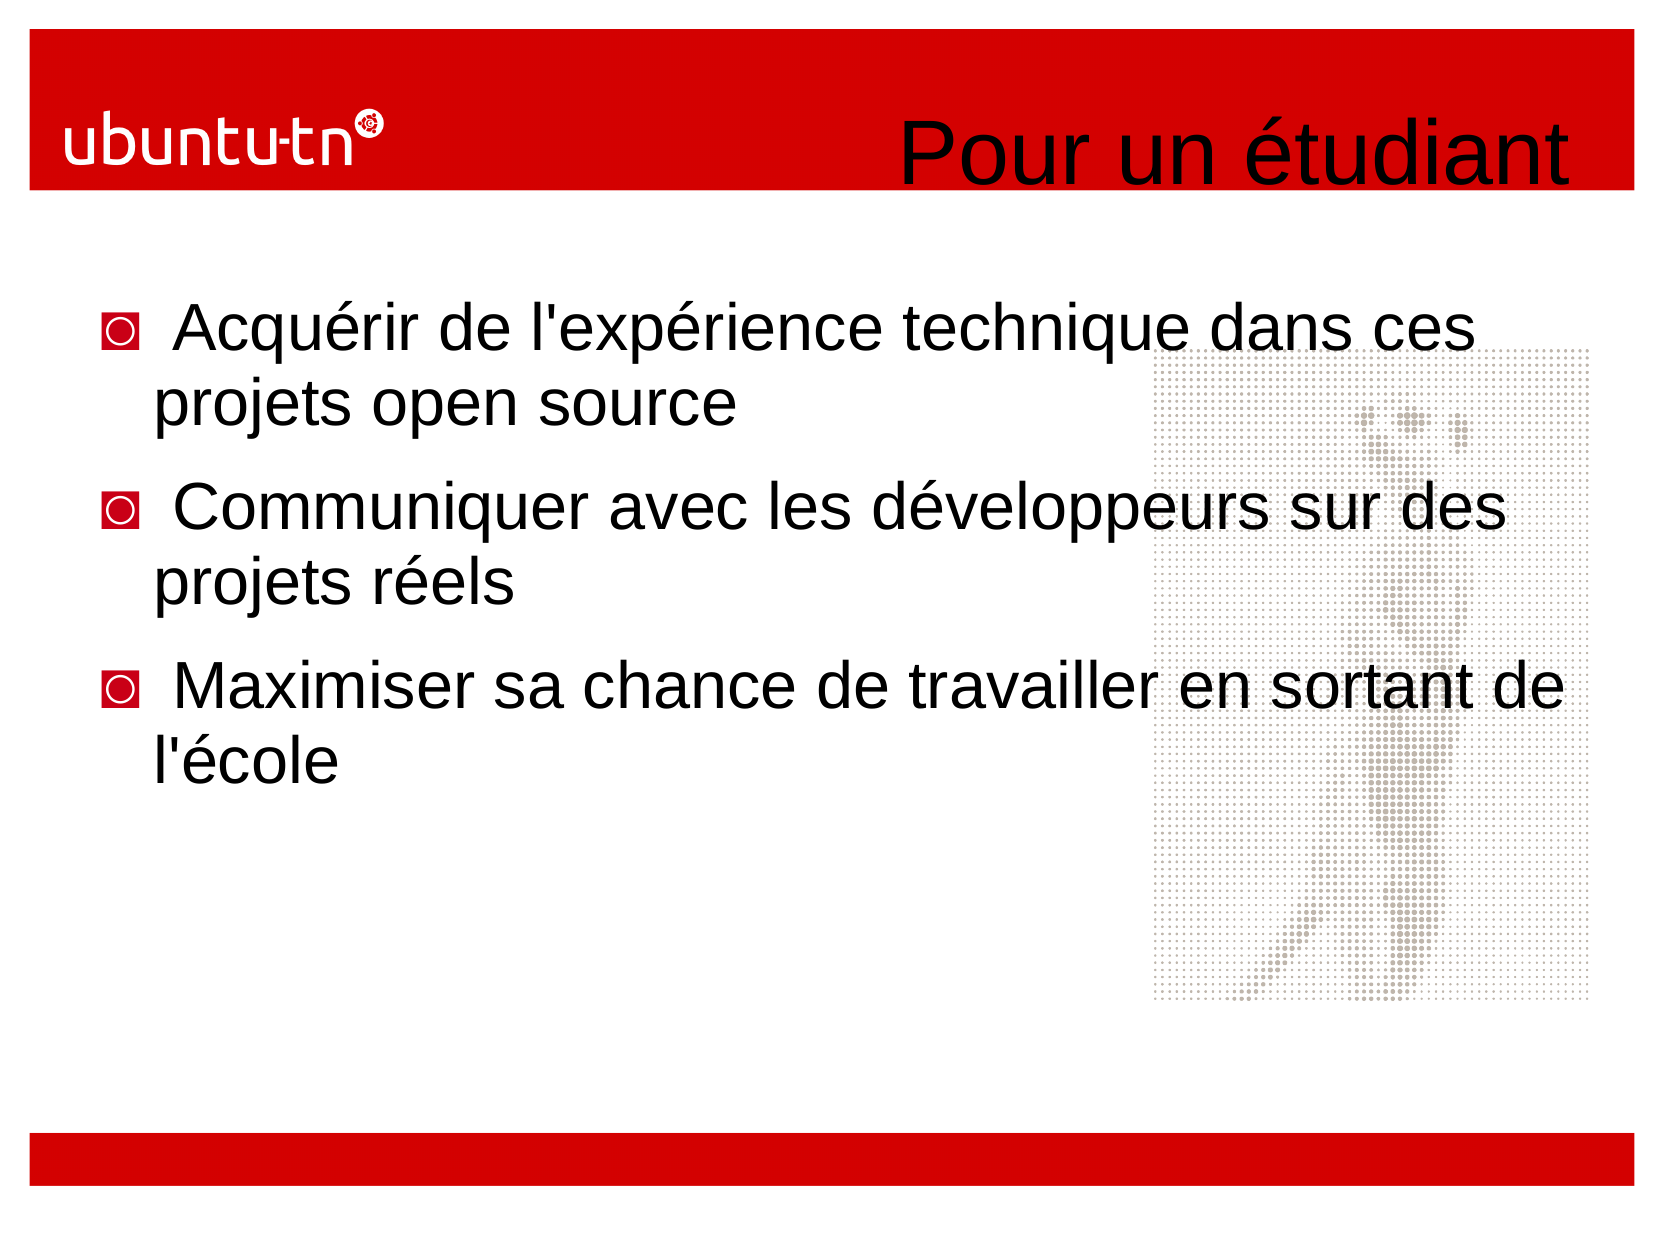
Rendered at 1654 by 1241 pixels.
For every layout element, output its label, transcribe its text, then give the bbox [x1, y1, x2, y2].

picture [29, 29, 1635, 1241]
title Pour un étudiant [82, 56, 1571, 250]
list Acquérir de l'expérience technique dans ces projets open source Communiquer avec les développeurs sur des projets réels Maximiser sa chance de travailler en sortant de l'école [82, 290, 1571, 1109]
